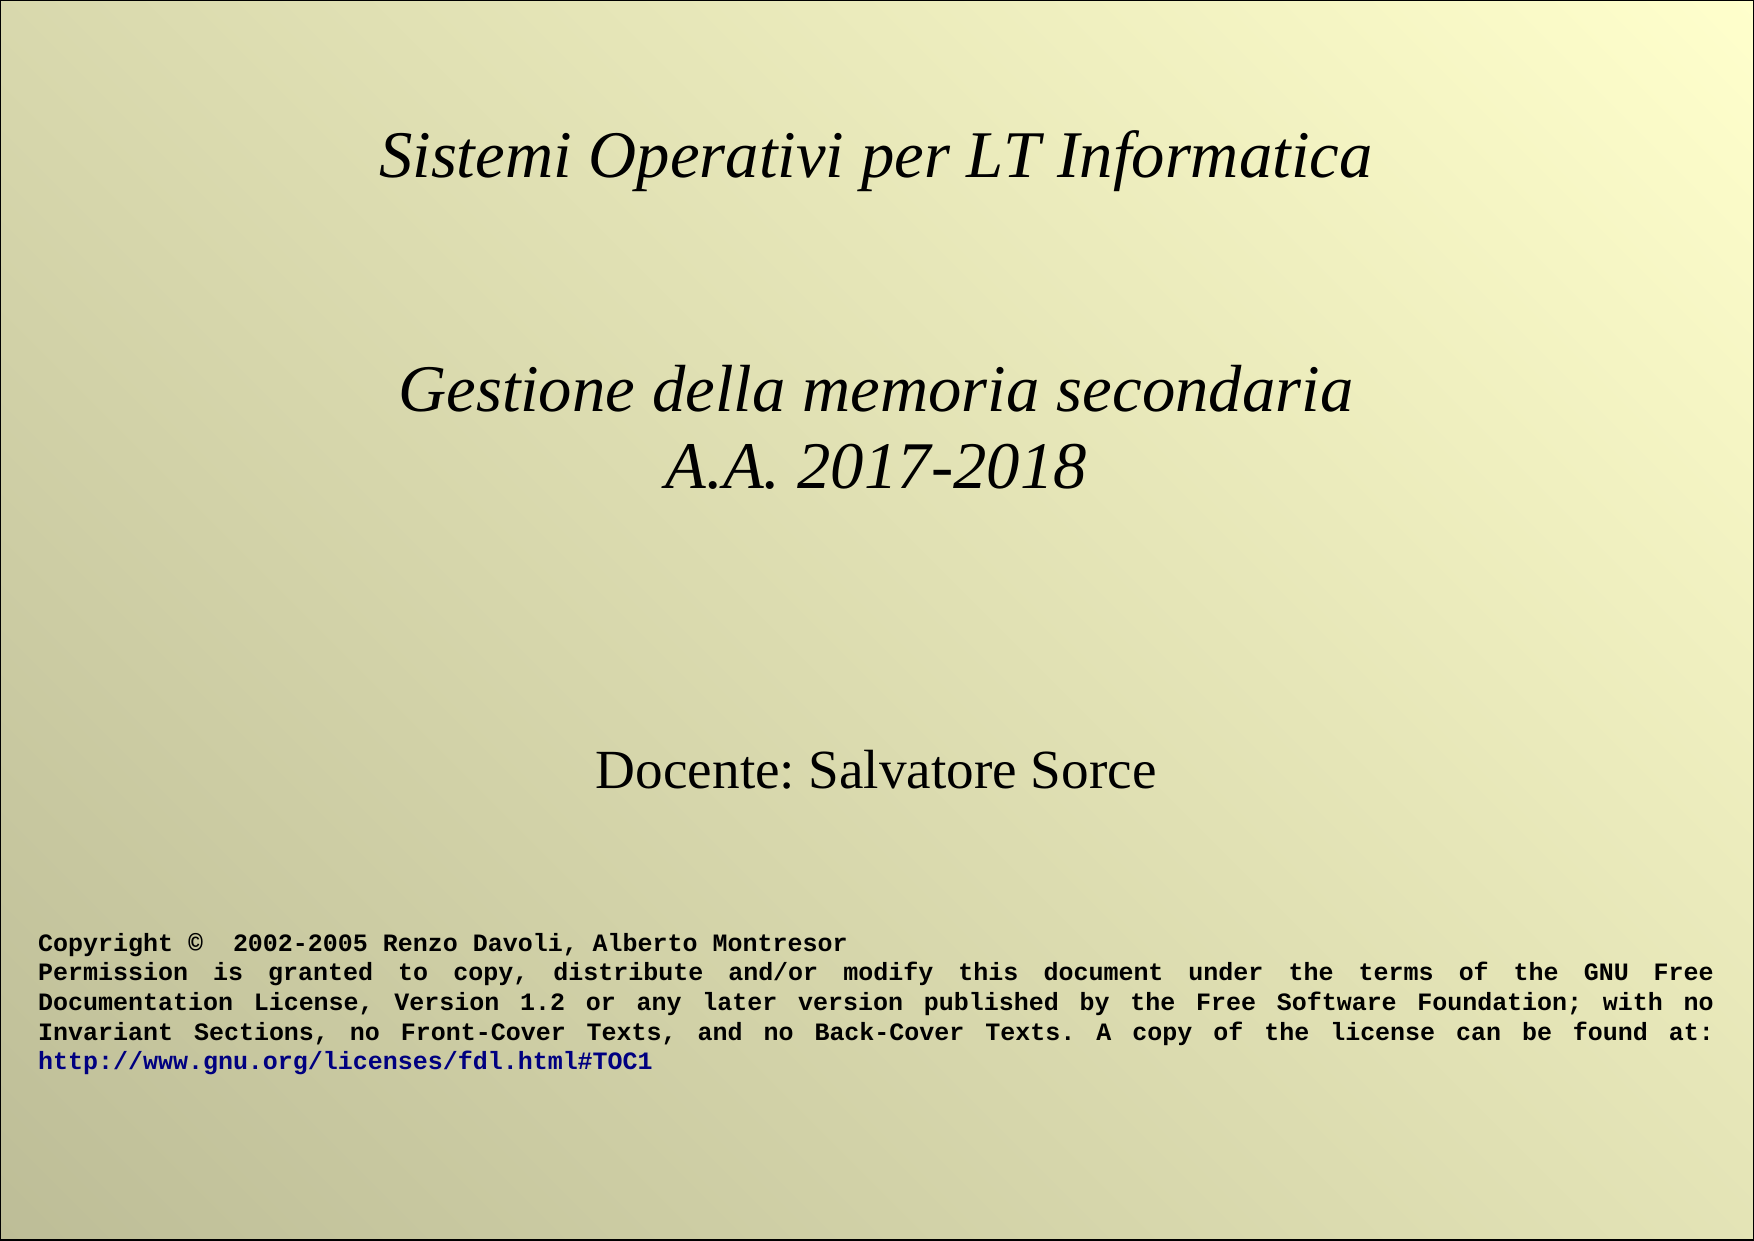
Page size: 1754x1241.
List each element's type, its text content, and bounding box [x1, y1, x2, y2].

text_box Sistemi Operativi per LT Informatica Gestione della memoria secondaria A.A. 2017-2018 Docente: Salvatore Sorce Copyright © 2002-2005 Renzo Davoli, Alberto Montresor Permission is granted to copy, distribute and/or modify this document under the terms of the GNU Free Documentation License, Version 1.2 or any later version published by the Free Software Foundation; with no Invariant Sections, no Front-Cover Texts, and no Back-Cover Texts. A copy of the license can be found at: http://www.gnu.org/licenses/fdl.html#TOC1 [38, 40, 1716, 1230]
text_box [0, 0, 1754, 1241]
